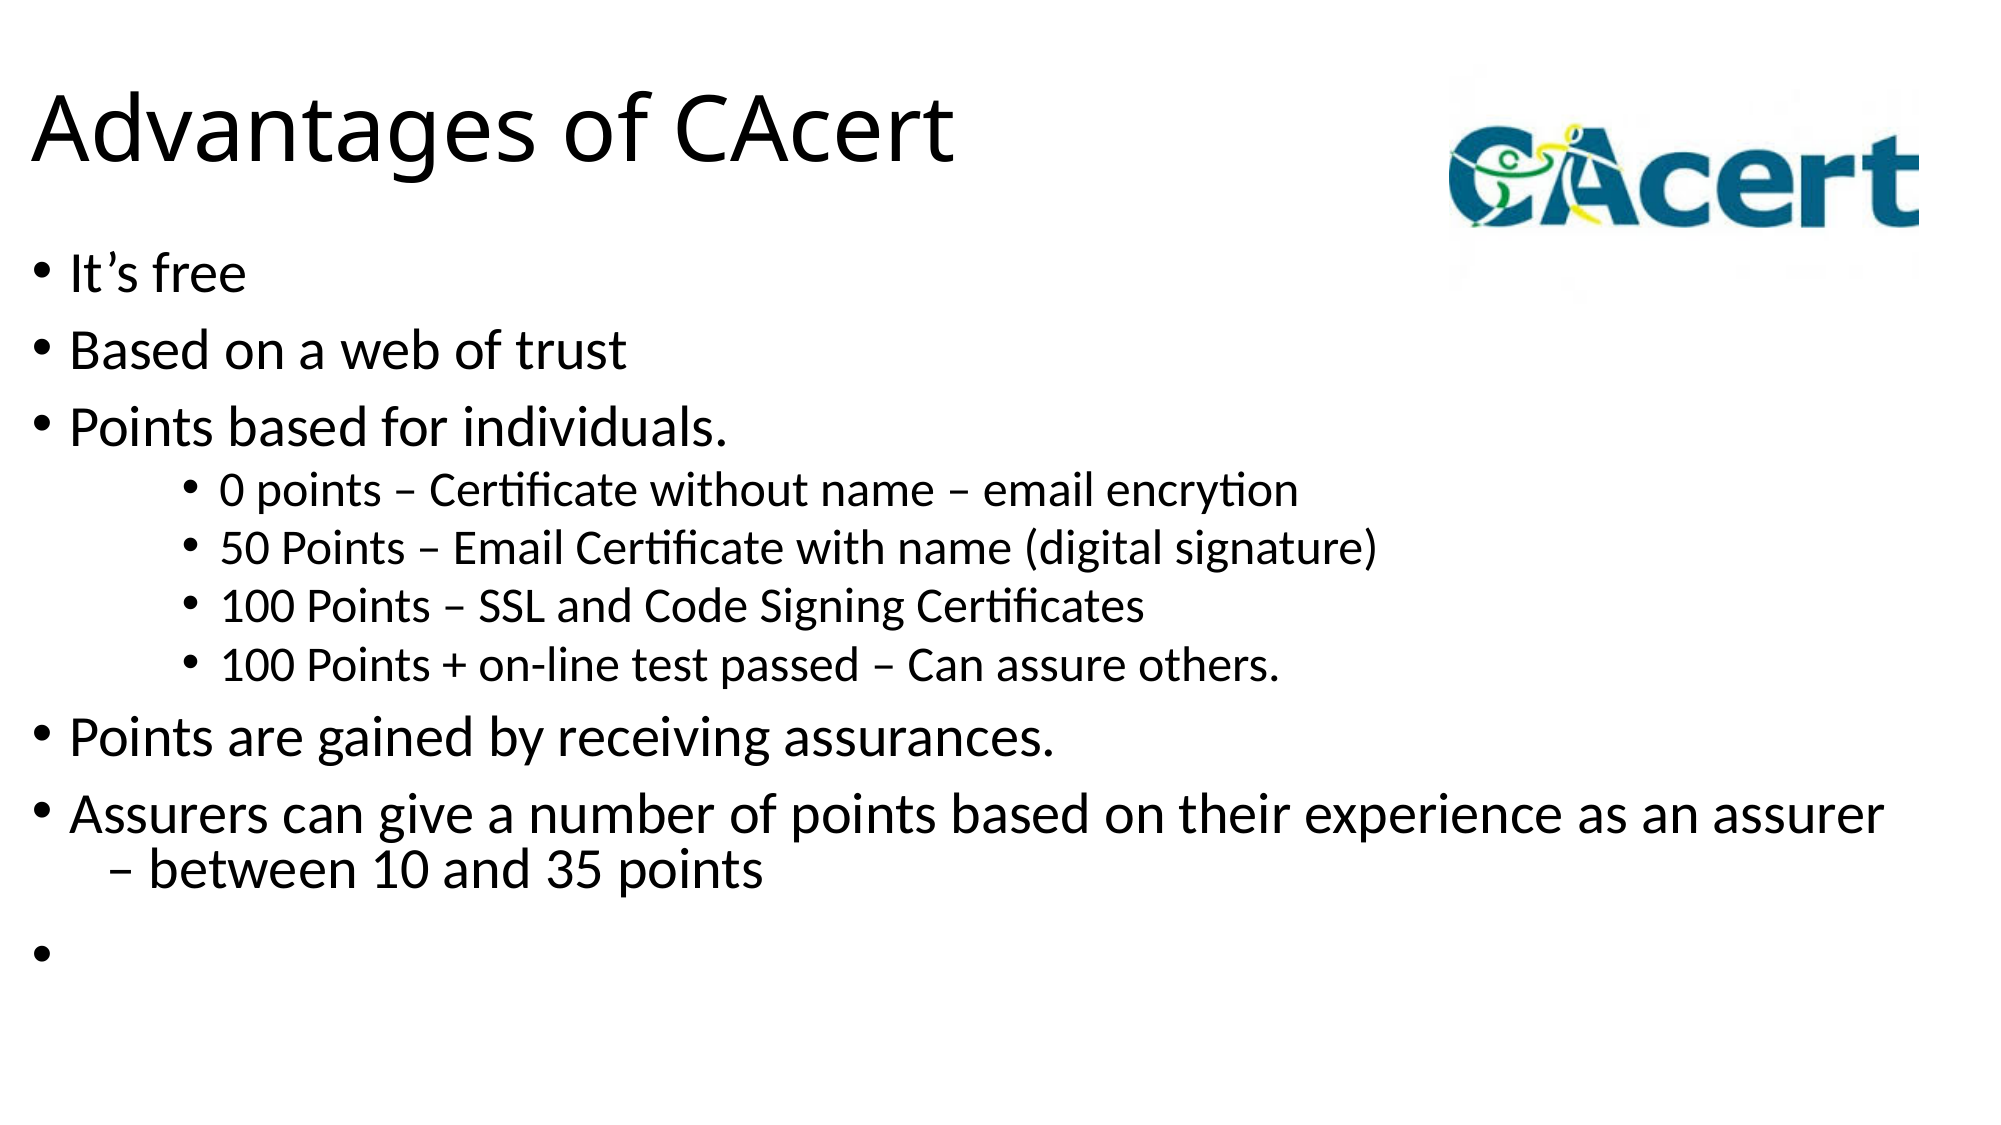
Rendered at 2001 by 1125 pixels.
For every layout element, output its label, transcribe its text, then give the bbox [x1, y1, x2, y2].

list It’s free Based on a web of trust Points based for individuals. 0 points – Certificate without name – email encrytion 50 Points – Email Certificate with name (digital signature) 100 Points – SSL and Code Signing Certificates 100 Points + on-line test passed – Can assure others. Points are gained by receiving assurances. Assurers can give a number of points based on their experience as an assurer – between 10 and 35 points [16, 240, 1944, 955]
title Advantages of CAcert [16, 23, 1742, 240]
